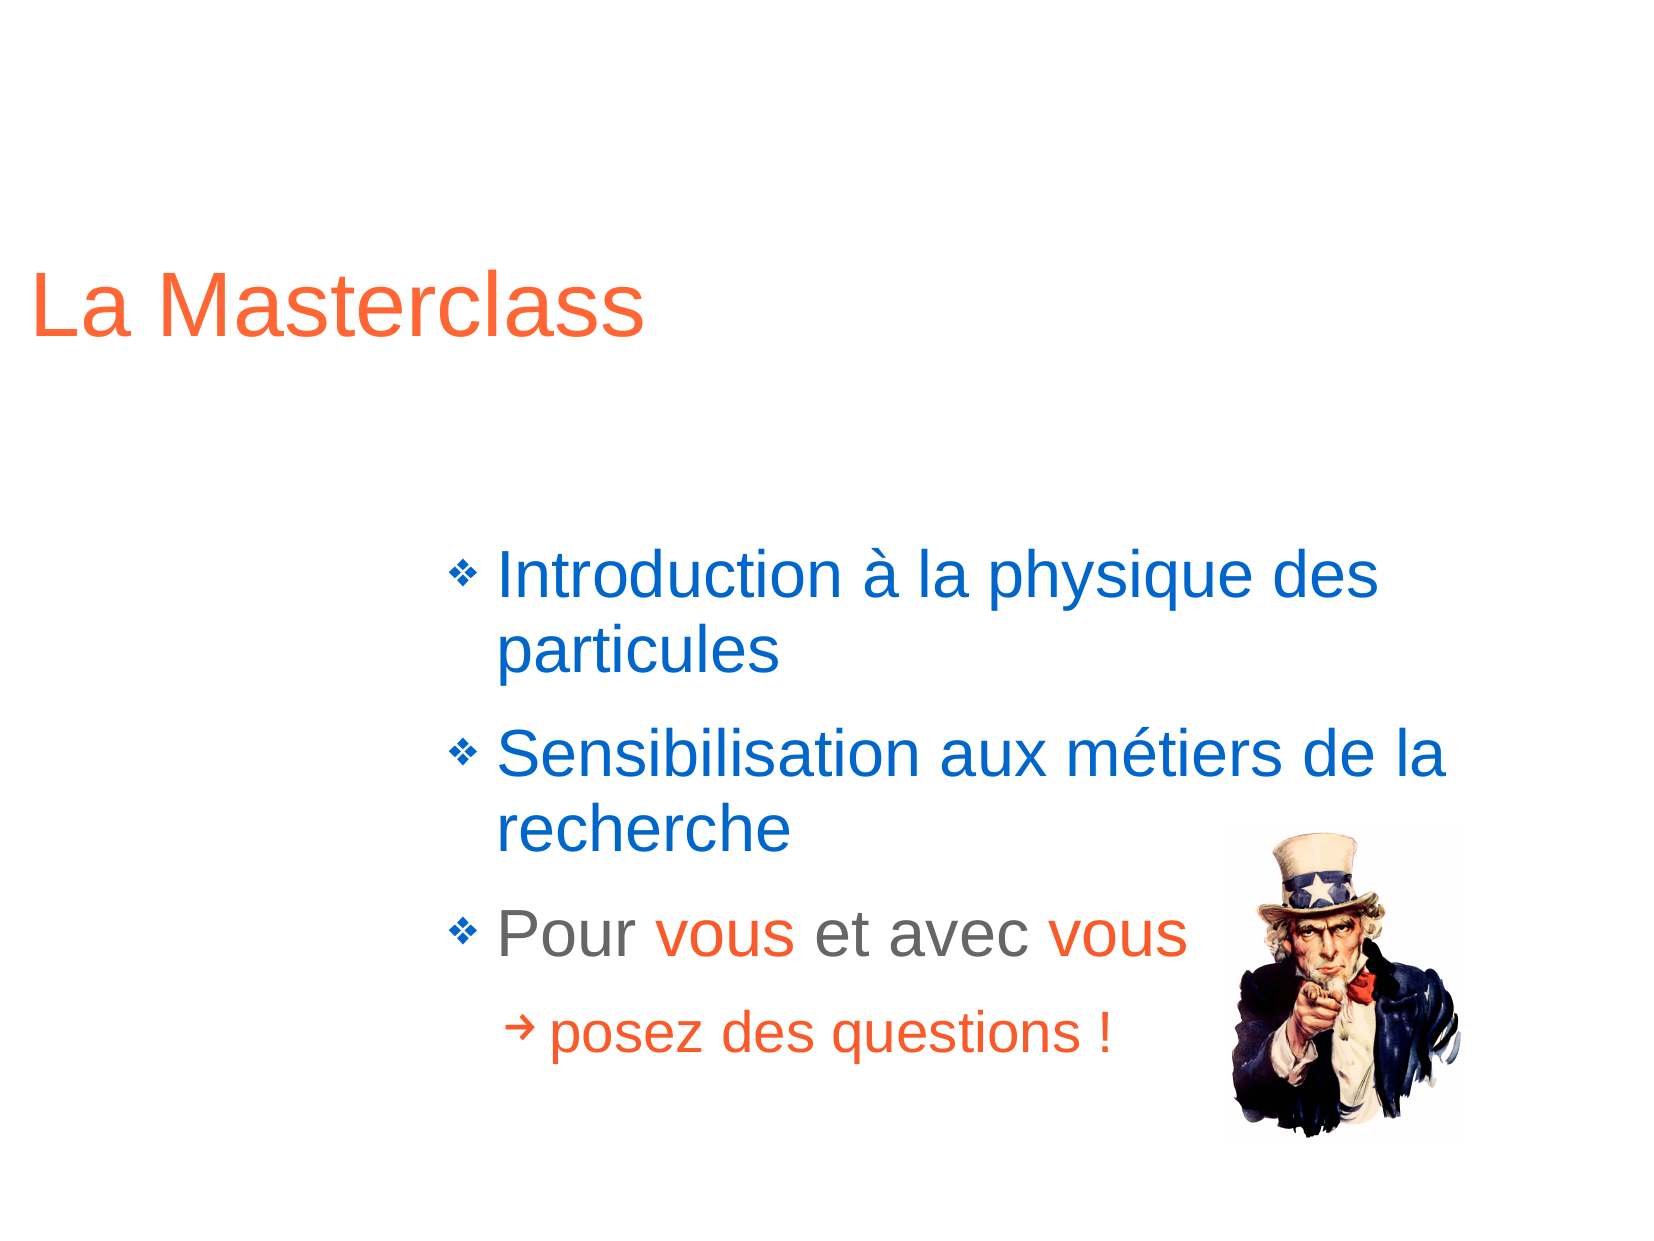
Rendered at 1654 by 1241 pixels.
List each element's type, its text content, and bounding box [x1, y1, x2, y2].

title La Masterclass [29, 200, 1625, 408]
list Introduction à la physique des particules Sensibilisation aux métiers de la recherche Pour vous et avec vous posez des questions ! [442, 537, 1625, 1241]
picture [1228, 826, 1465, 1145]
